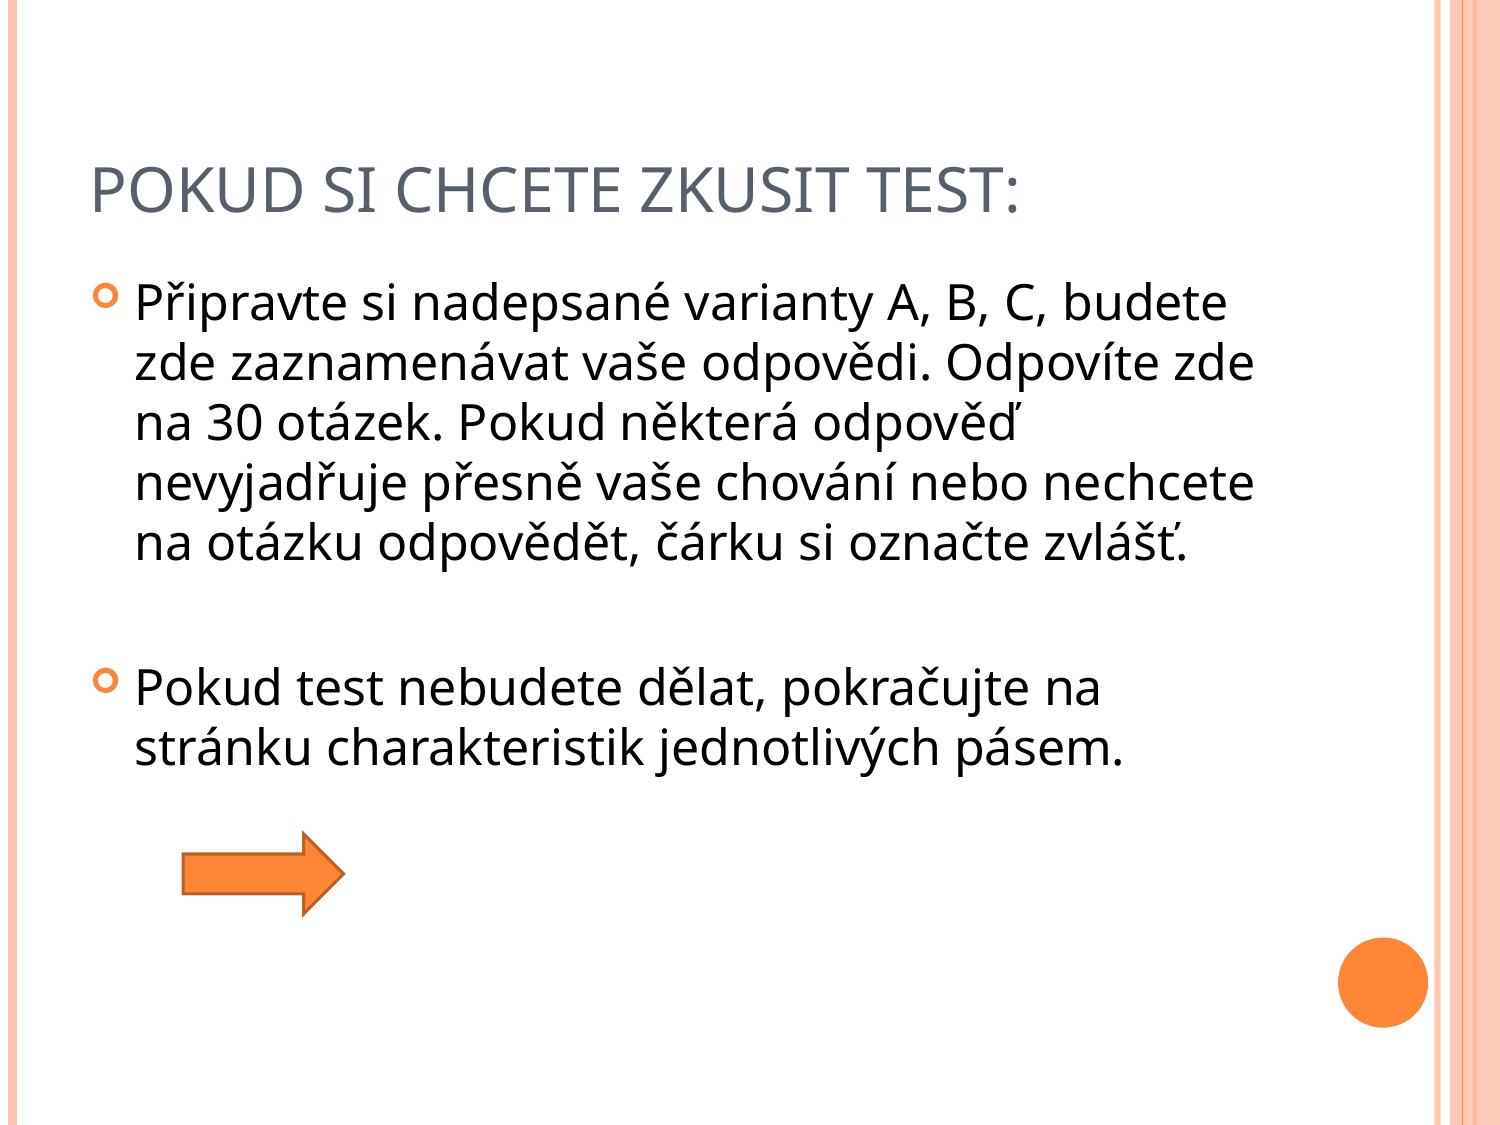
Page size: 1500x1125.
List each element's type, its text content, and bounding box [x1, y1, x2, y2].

text_box [183, 834, 344, 914]
list Připravte si nadepsané varianty A, B, C, budete zde zaznamenávat vaše odpovědi. Odpovíte zde na 30 otázek. Pokud některá odpověď nevyjadřuje přesně vaše chování nebo nechcete na otázku odpovědět, čárku si označte zvlášť. Pokud test nebudete dělat, pokračujte na stránku charakteristik jednotlivých pásem. [74, 262, 1300, 1063]
title POKUD SI CHCETE ZKUSIT TEST: [74, 44, 1300, 233]
